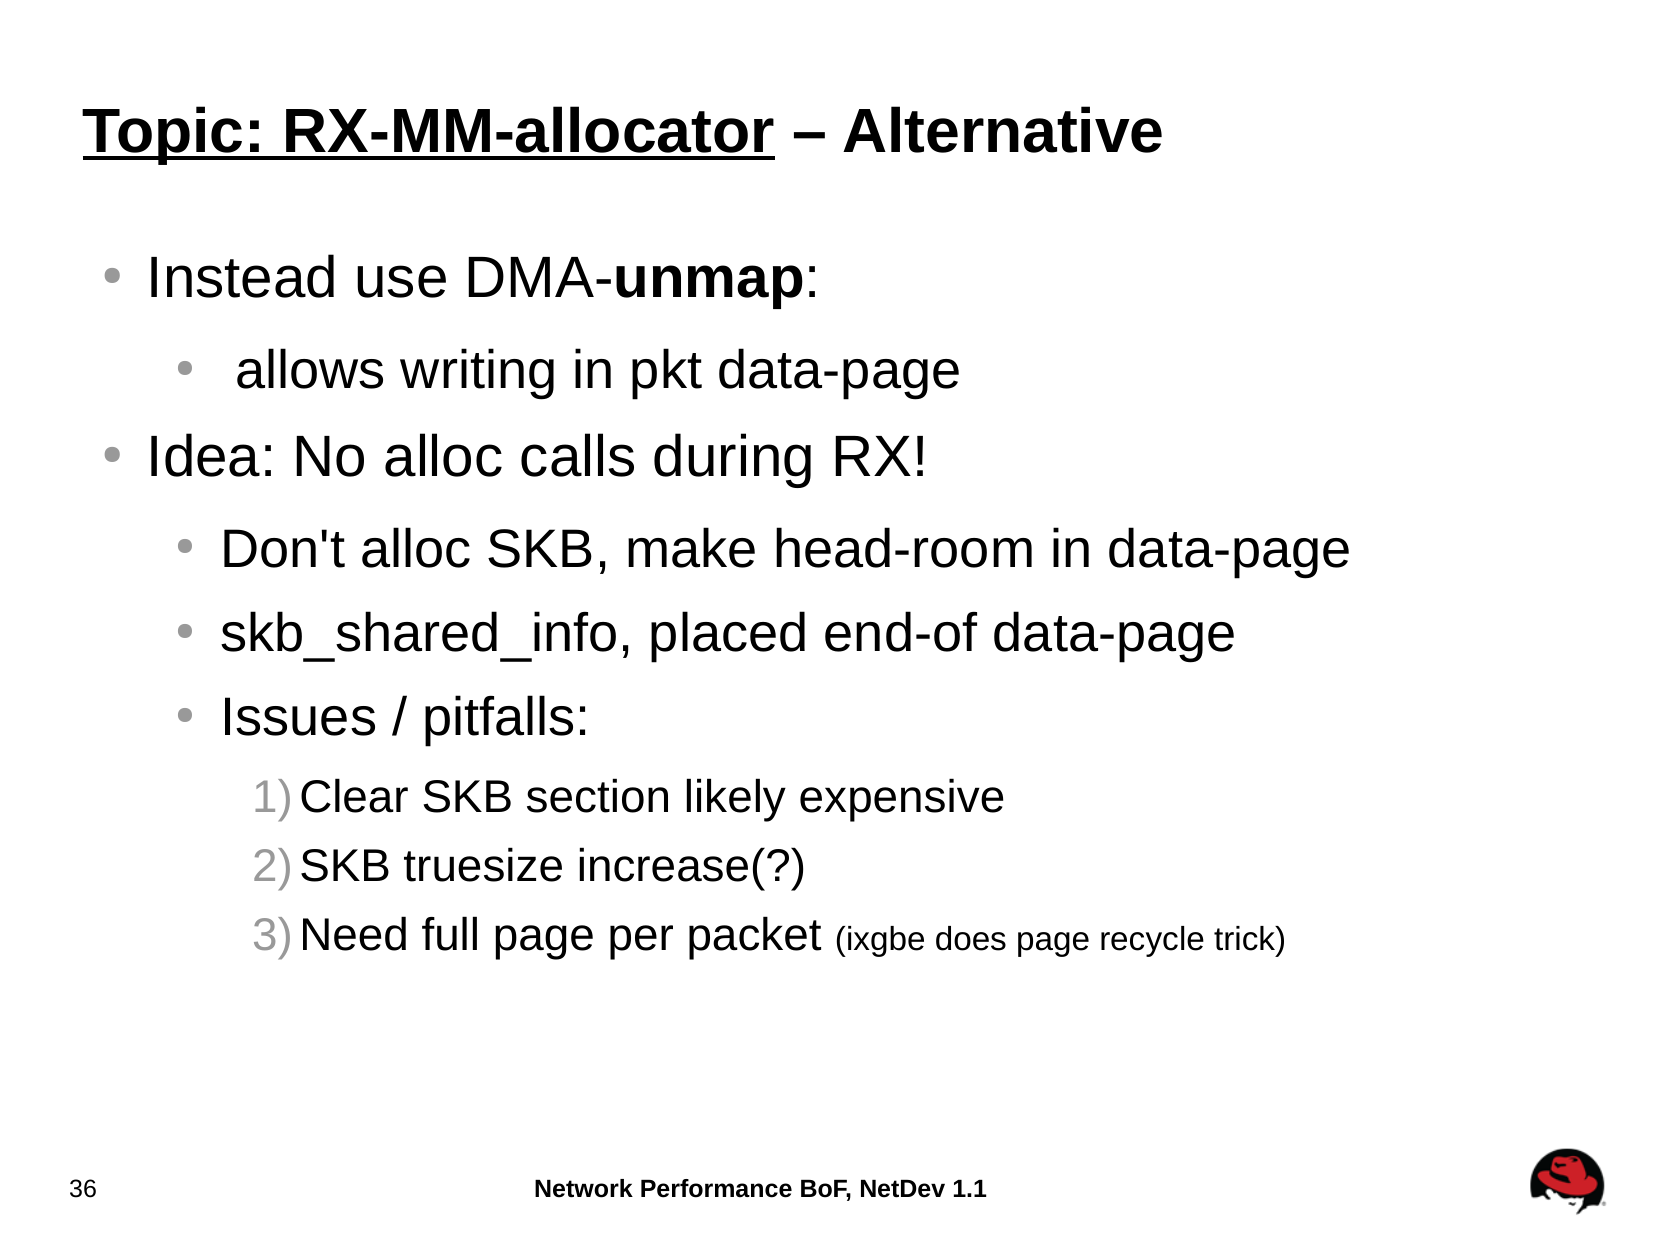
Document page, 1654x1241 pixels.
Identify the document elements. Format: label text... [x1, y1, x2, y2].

picture [1529, 1146, 1612, 1224]
title Topic: RX-MM-allocator – Alternative [82, 37, 1571, 226]
list Instead use DMA-unmap: allows writing in pkt data-page Idea: No alloc calls during RX! Don't alloc SKB, make head-room in data-page skb_shared_info, placed end-of data-page Issues / pitfalls: Clear SKB section likely expensive SKB truesize increase(?) Need full page per packet (ixgbe does page recycle trick) [86, 244, 1575, 1039]
